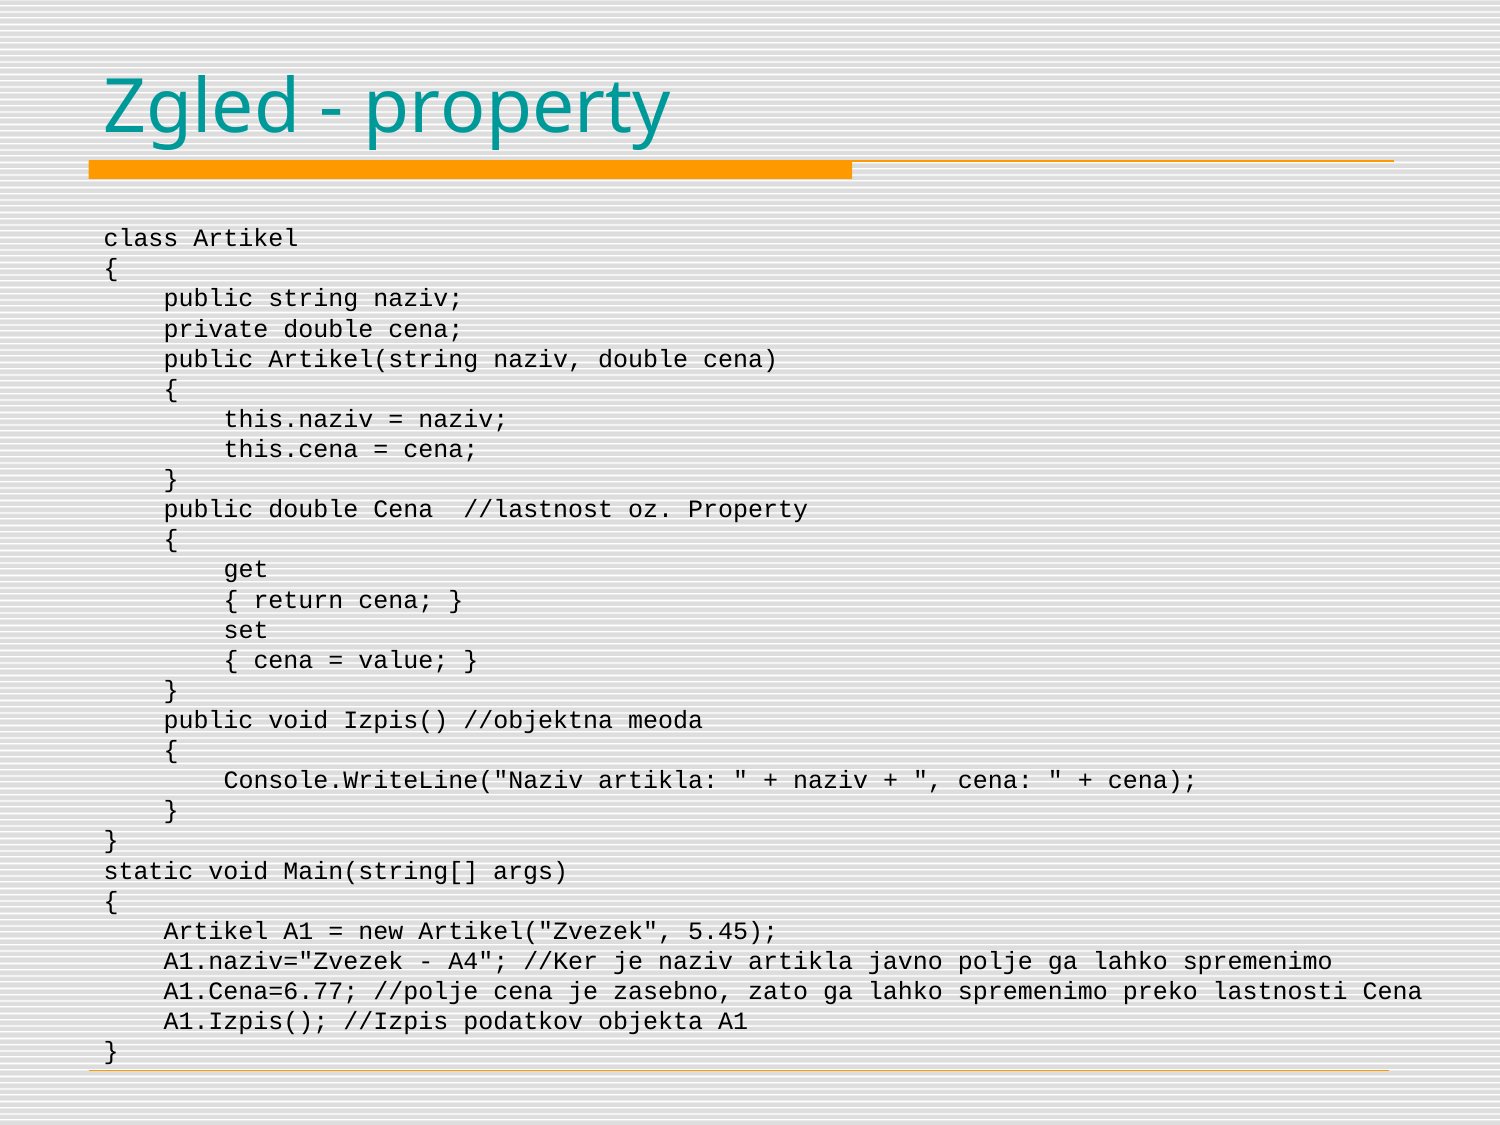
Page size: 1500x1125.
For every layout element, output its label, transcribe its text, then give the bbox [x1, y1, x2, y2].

picture [0, 0, 1500, 1125]
title Zgled - property [88, 42, 1401, 155]
list class Artikel { public string naziv; private double cena; public Artikel(string naziv, double cena) { this.naziv = naziv; this.cena = cena; } public double Cena //lastnost oz. Property { get { return cena; } set { cena = value; } } public void Izpis() //objektna meoda { Console.WriteLine("Naziv artikla: " + naziv + ", cena: " + cena); } } static void Main(string[] args) { Artikel A1 = new Artikel("Zvezek", 5.45); A1.naziv="Zvezek - A4"; //Ker je naziv artikla javno polje ga lahko spremenimo A1.Cena=6.77; //polje cena je zasebno, zato ga lahko spremenimo preko lastnosti Cena A1.Izpis(); //Izpis podatkov objekta A1 } [88, 220, 1471, 1073]
